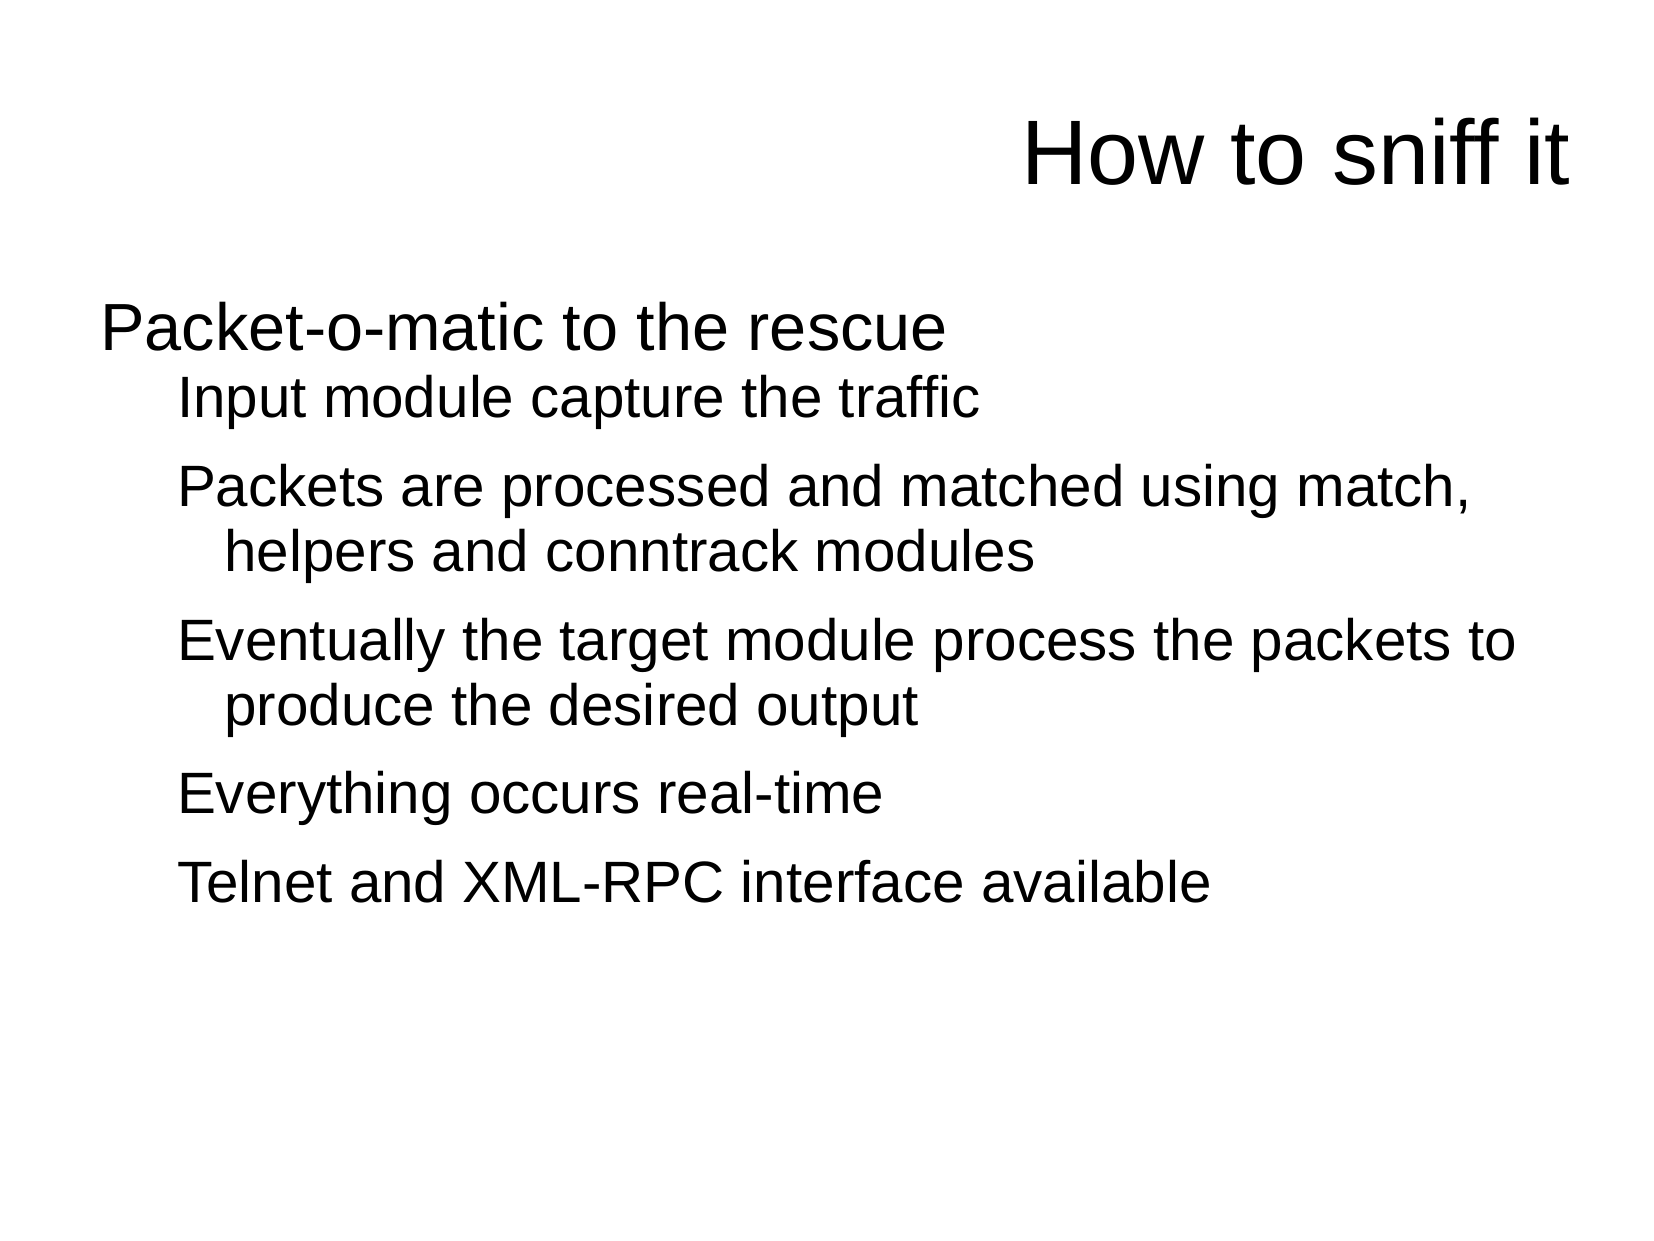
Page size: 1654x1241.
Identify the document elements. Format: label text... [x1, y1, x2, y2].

title How to sniff it [82, 49, 1571, 257]
list Packet-o-matic to the rescue Input module capture the traffic Packets are processed and matched using match, helpers and conntrack modules Eventually the target module process the packets to produce the desired output Everything occurs real-time Telnet and XML-RPC interface available [82, 290, 1571, 1109]
